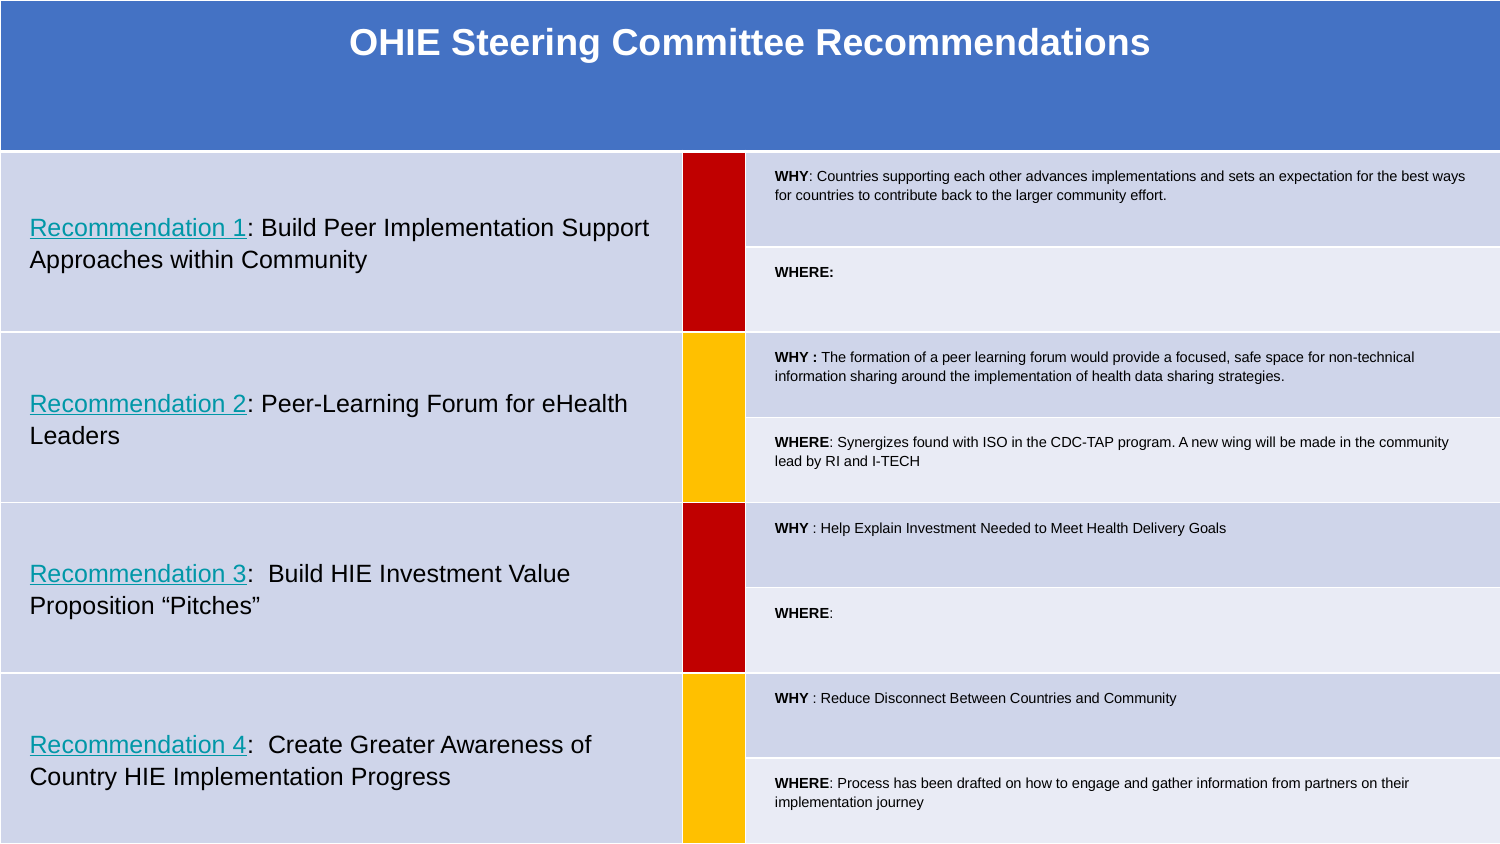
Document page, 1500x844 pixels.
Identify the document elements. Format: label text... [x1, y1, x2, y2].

table_cell WHY : Help Explain Investment Needed to Meet Health Delivery Goals​ [746, 503, 1500, 587]
table_cell WHY : Reduce Disconnect Between Countries and Community​ [746, 674, 1500, 757]
table_cell WHERE:​ [746, 588, 1500, 672]
table_cell ​ [683, 503, 745, 672]
table_cell WHERE: Process has been drafted on how to engage and gather information from partners on their implementation journey​ [746, 759, 1500, 843]
table_cell Recommendation 3: Build HIE Investment Value Proposition “Pitches”​ [1, 503, 682, 672]
table_header OHIE Steering Committee Recommendations​ [1, 1, 1500, 150]
table_cell Recommendation 4: Create Greater Awareness of Country HIE Implementation Progress​ [1, 674, 682, 843]
table_cell ​ [683, 674, 745, 843]
table_cell WHERE: ​ [746, 248, 1500, 331]
table_cell WHERE: Synergizes found with ISO in the CDC-TAP program. A new wing will be made in the community lead by RI and I-TECH​ [746, 418, 1500, 502]
table_cell Recommendation 1: Build Peer Implementation Support Approaches within Community​ [1, 153, 682, 331]
table_cell Recommendation 2: Peer-Learning Forum for eHealth Leaders​ [1, 333, 682, 502]
table_cell WHY: Countries supporting each other advances implementations and sets an expectation for the best ways for countries to contribute back to the larger community effort.​ [746, 153, 1500, 246]
table_cell ​ [683, 333, 745, 502]
table_cell ​ [683, 153, 745, 331]
table_cell WHY : The formation of a peer learning forum would provide a focused, safe space for non-technical information sharing around the implementation of health data sharing strategies.​ [746, 333, 1500, 417]
